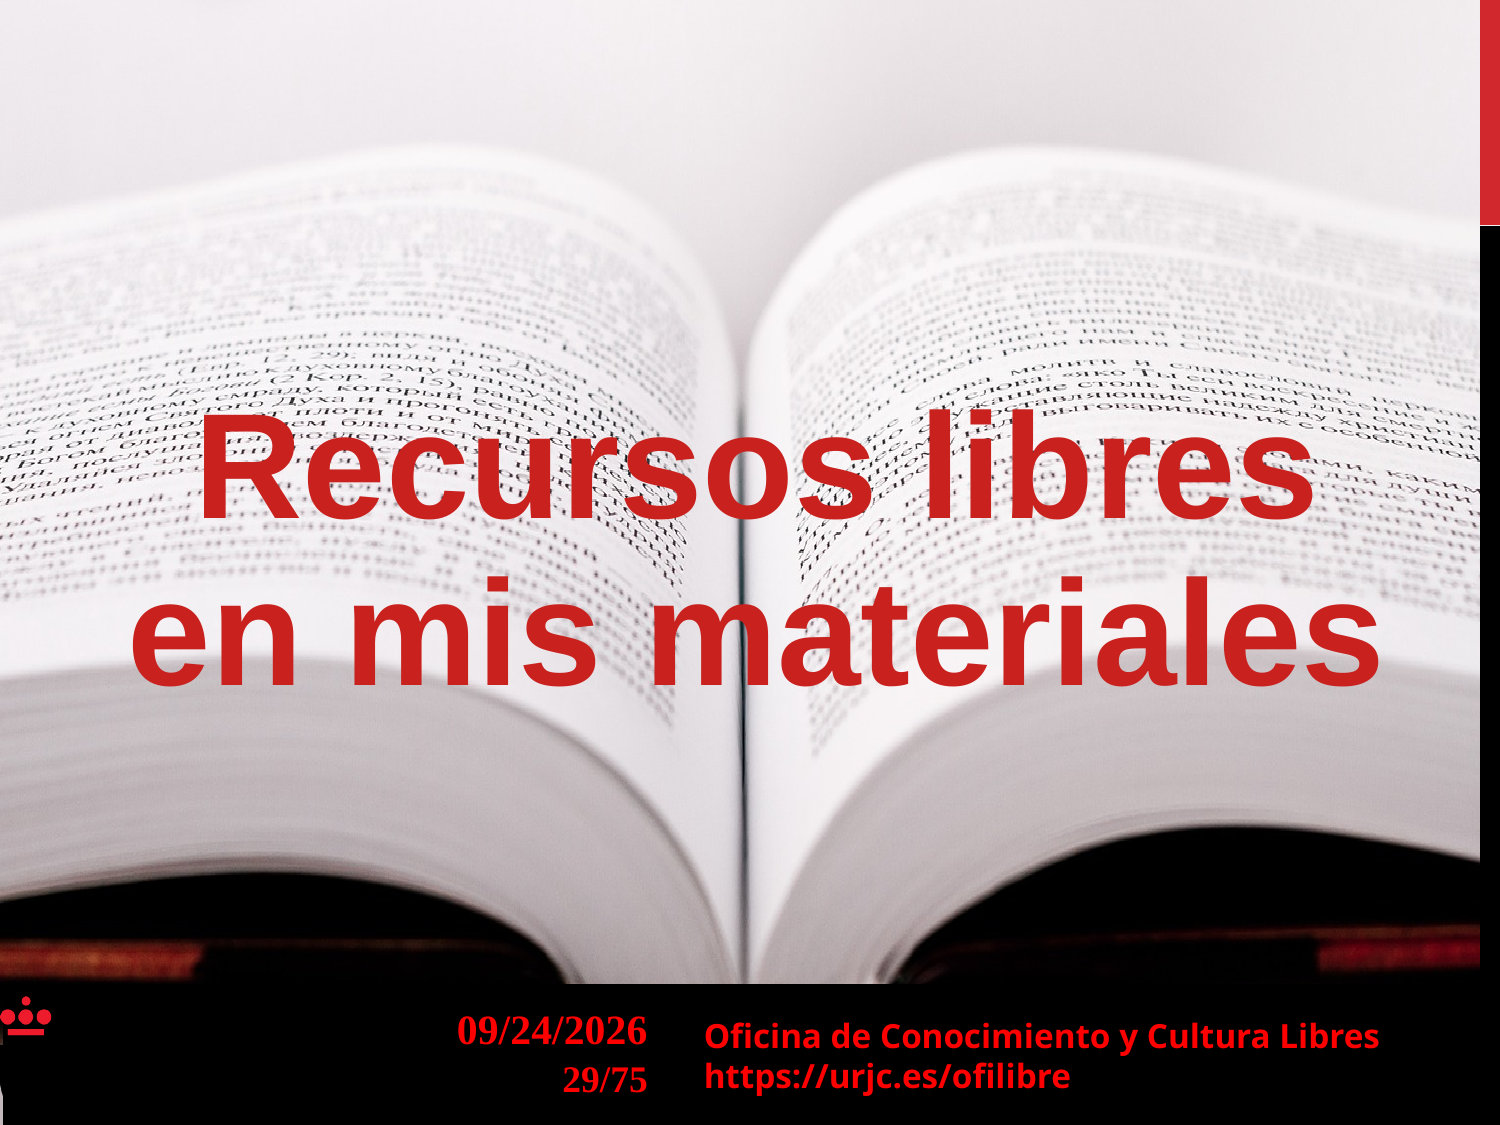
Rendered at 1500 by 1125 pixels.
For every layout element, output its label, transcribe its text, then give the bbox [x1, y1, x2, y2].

picture [0, 0, 1500, 1014]
title [75, 285, 1425, 375]
text_box Recursos libres en mis materiales [75, 375, 1441, 893]
